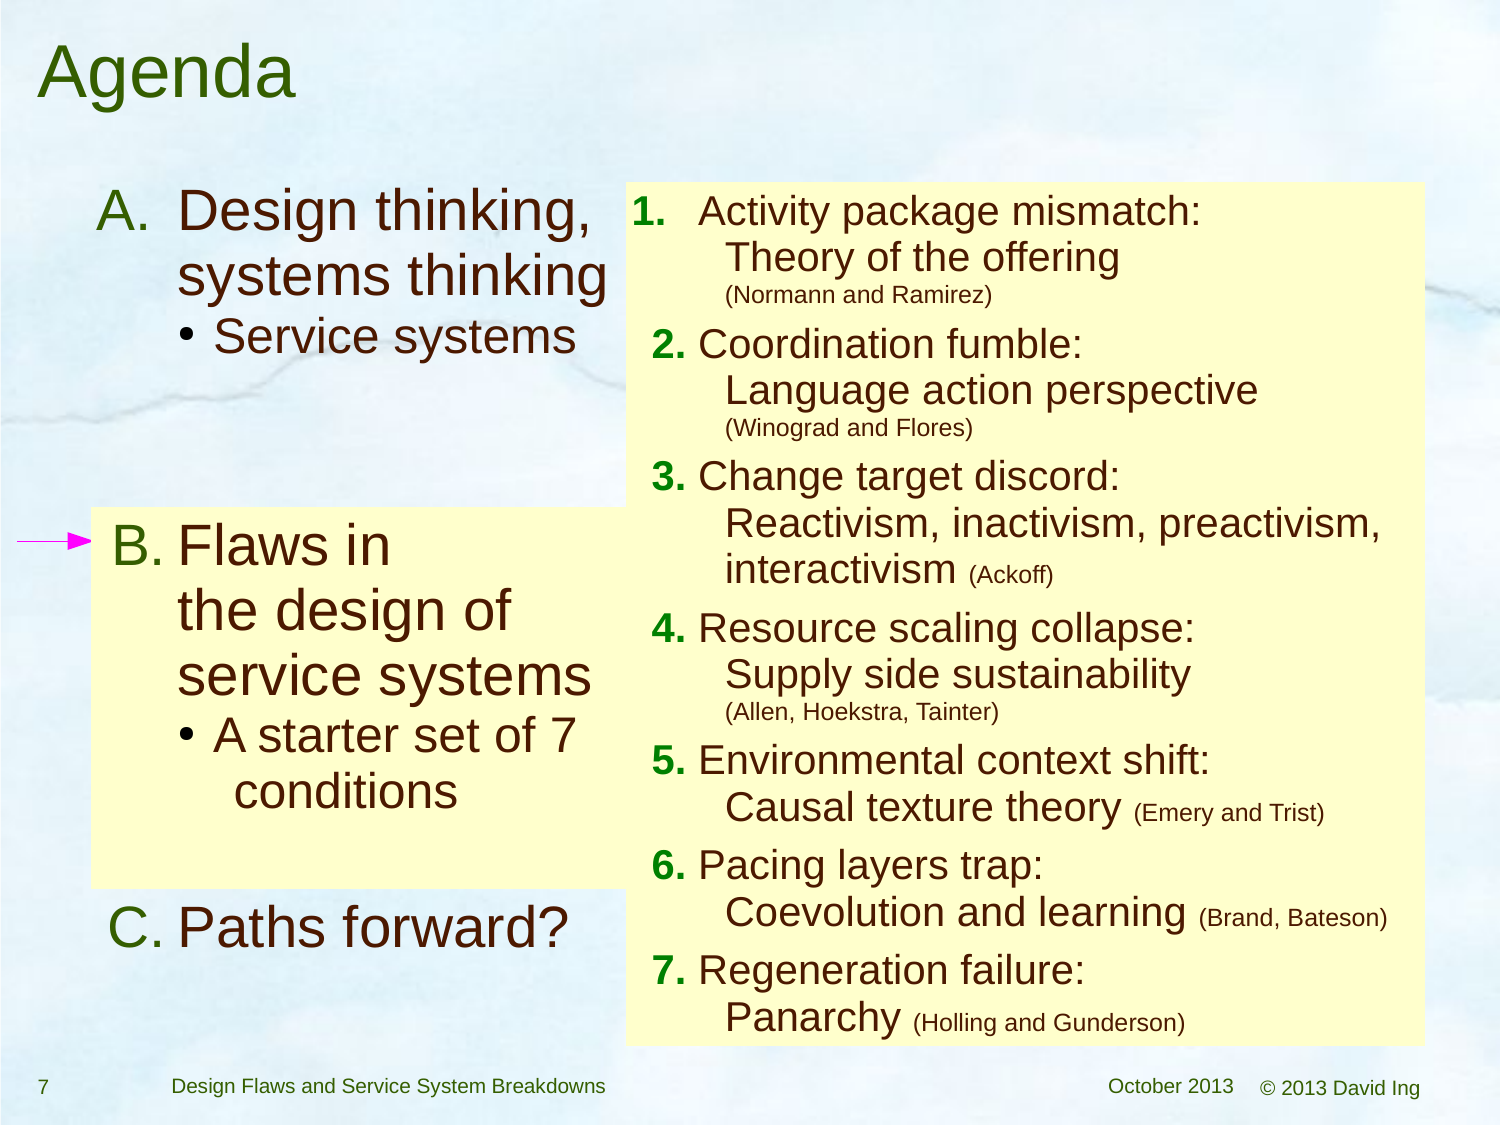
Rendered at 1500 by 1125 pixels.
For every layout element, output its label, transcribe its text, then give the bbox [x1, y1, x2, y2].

table_cell 2. [626, 314, 692, 447]
title Agenda [37, 37, 1463, 152]
picture [0, 0, 1500, 1125]
table_cell Change target discord: Reactivism, inactivism, preactivism, interactivism (Ackoff) [692, 447, 1425, 599]
table_cell B. [91, 507, 172, 889]
table_cell Coordination fumble: Language action perspective (Winograd and Flores) [692, 314, 1425, 447]
table_cell 4. [626, 599, 692, 731]
table_cell Regeneration failure: Panarchy (Holling and Gunderson) [692, 941, 1425, 1046]
table_cell C. [91, 889, 172, 1050]
table_header Activity package mismatch: Theory of the offering (Normann and Ramirez) [692, 182, 1425, 314]
table_cell Environmental context shift: Causal texture theory (Emery and Trist) [692, 731, 1425, 836]
table_cell 5. [626, 731, 692, 836]
table_header Design thinking, systems thinking Service systems [172, 172, 626, 507]
table_cell 7. [626, 941, 692, 1046]
table_cell Flaws in the design of service systems A starter set of 7 conditions [172, 507, 626, 889]
table_cell Pacing layers trap: Coevolution and learning (Brand, Bateson) [692, 836, 1425, 941]
table_header 1. [626, 182, 692, 314]
table_cell 3. [626, 447, 692, 599]
table_cell Resource scaling collapse: Supply side sustainability (Allen, Hoekstra, Tainter) [692, 599, 1425, 731]
table_header A. [91, 172, 172, 507]
table_cell 6. [626, 836, 692, 941]
table_cell Paths forward? [172, 889, 626, 1050]
